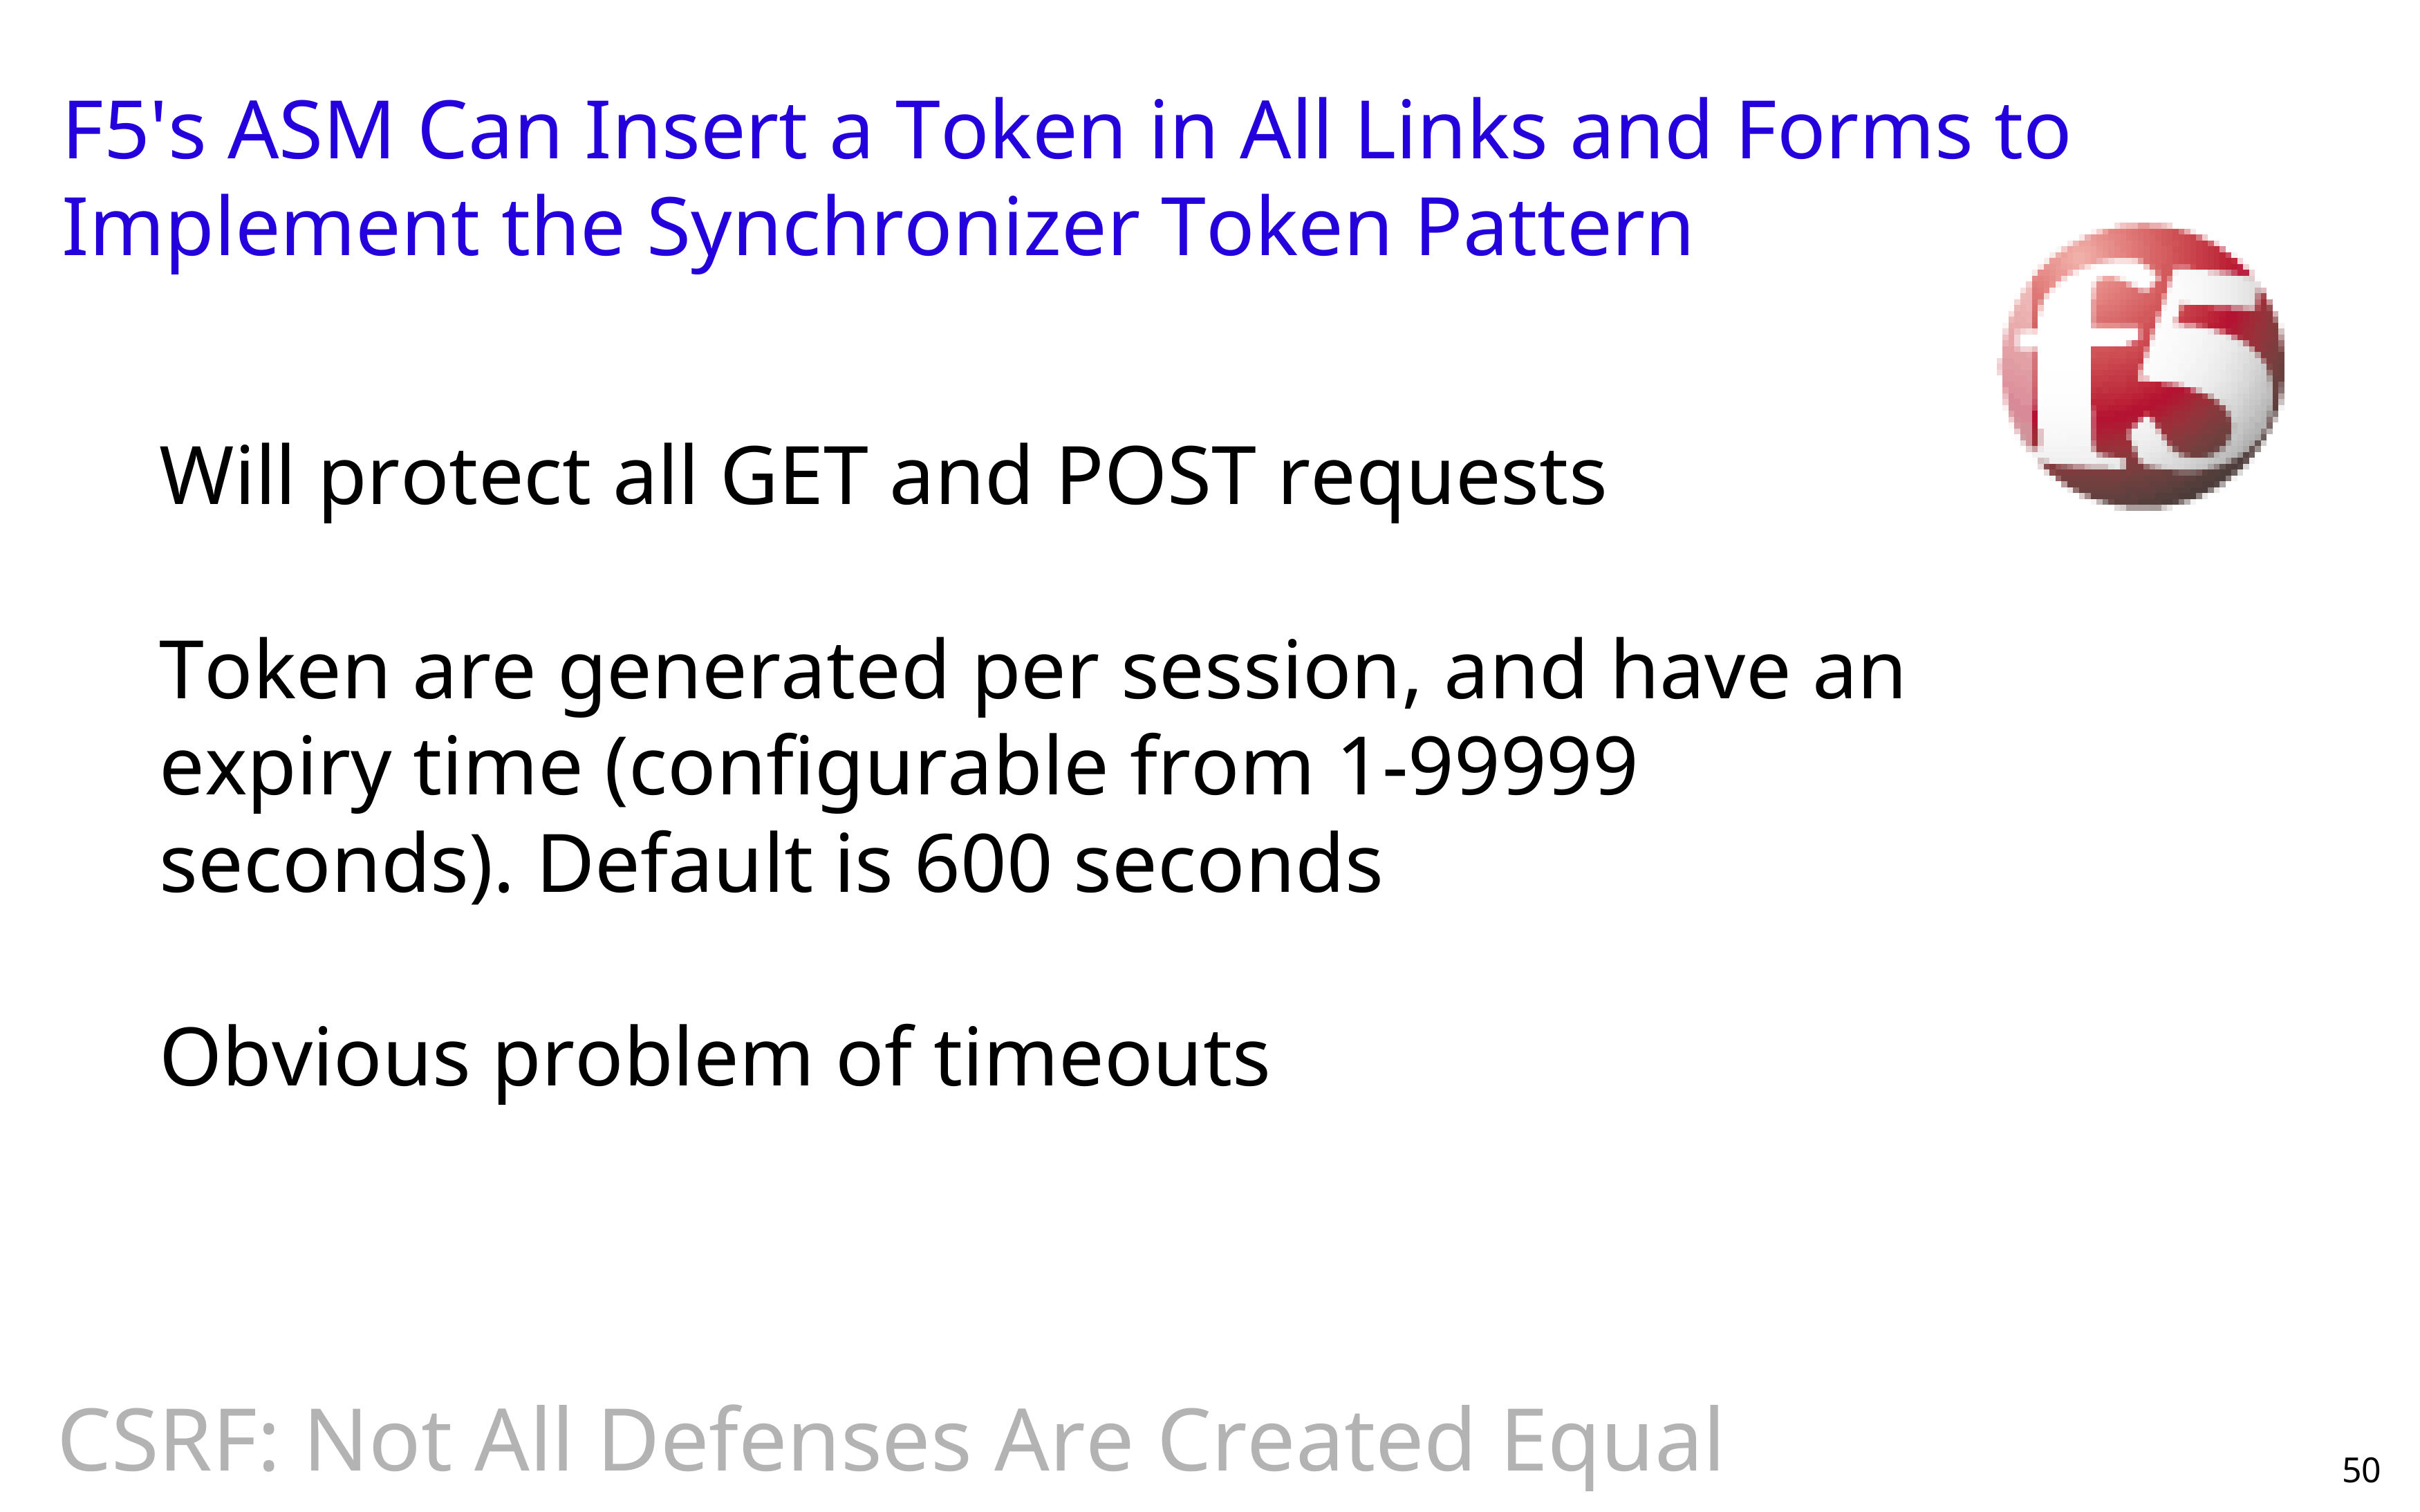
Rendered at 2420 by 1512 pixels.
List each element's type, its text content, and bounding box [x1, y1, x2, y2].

text_box F5's ASM Can Insert a Token in All Links and Forms to Implement the Synchronizer Token Pattern [52, 73, 2293, 277]
text_box <number> [2334, 1443, 2390, 1497]
picture [1991, 217, 2343, 570]
text_box Will protect all GET and POST requests Token are generated per session, and have an expiry time (configurable from 1-99999 seconds). Default is 600 seconds Obvious problem of timeouts [145, 415, 1930, 1111]
